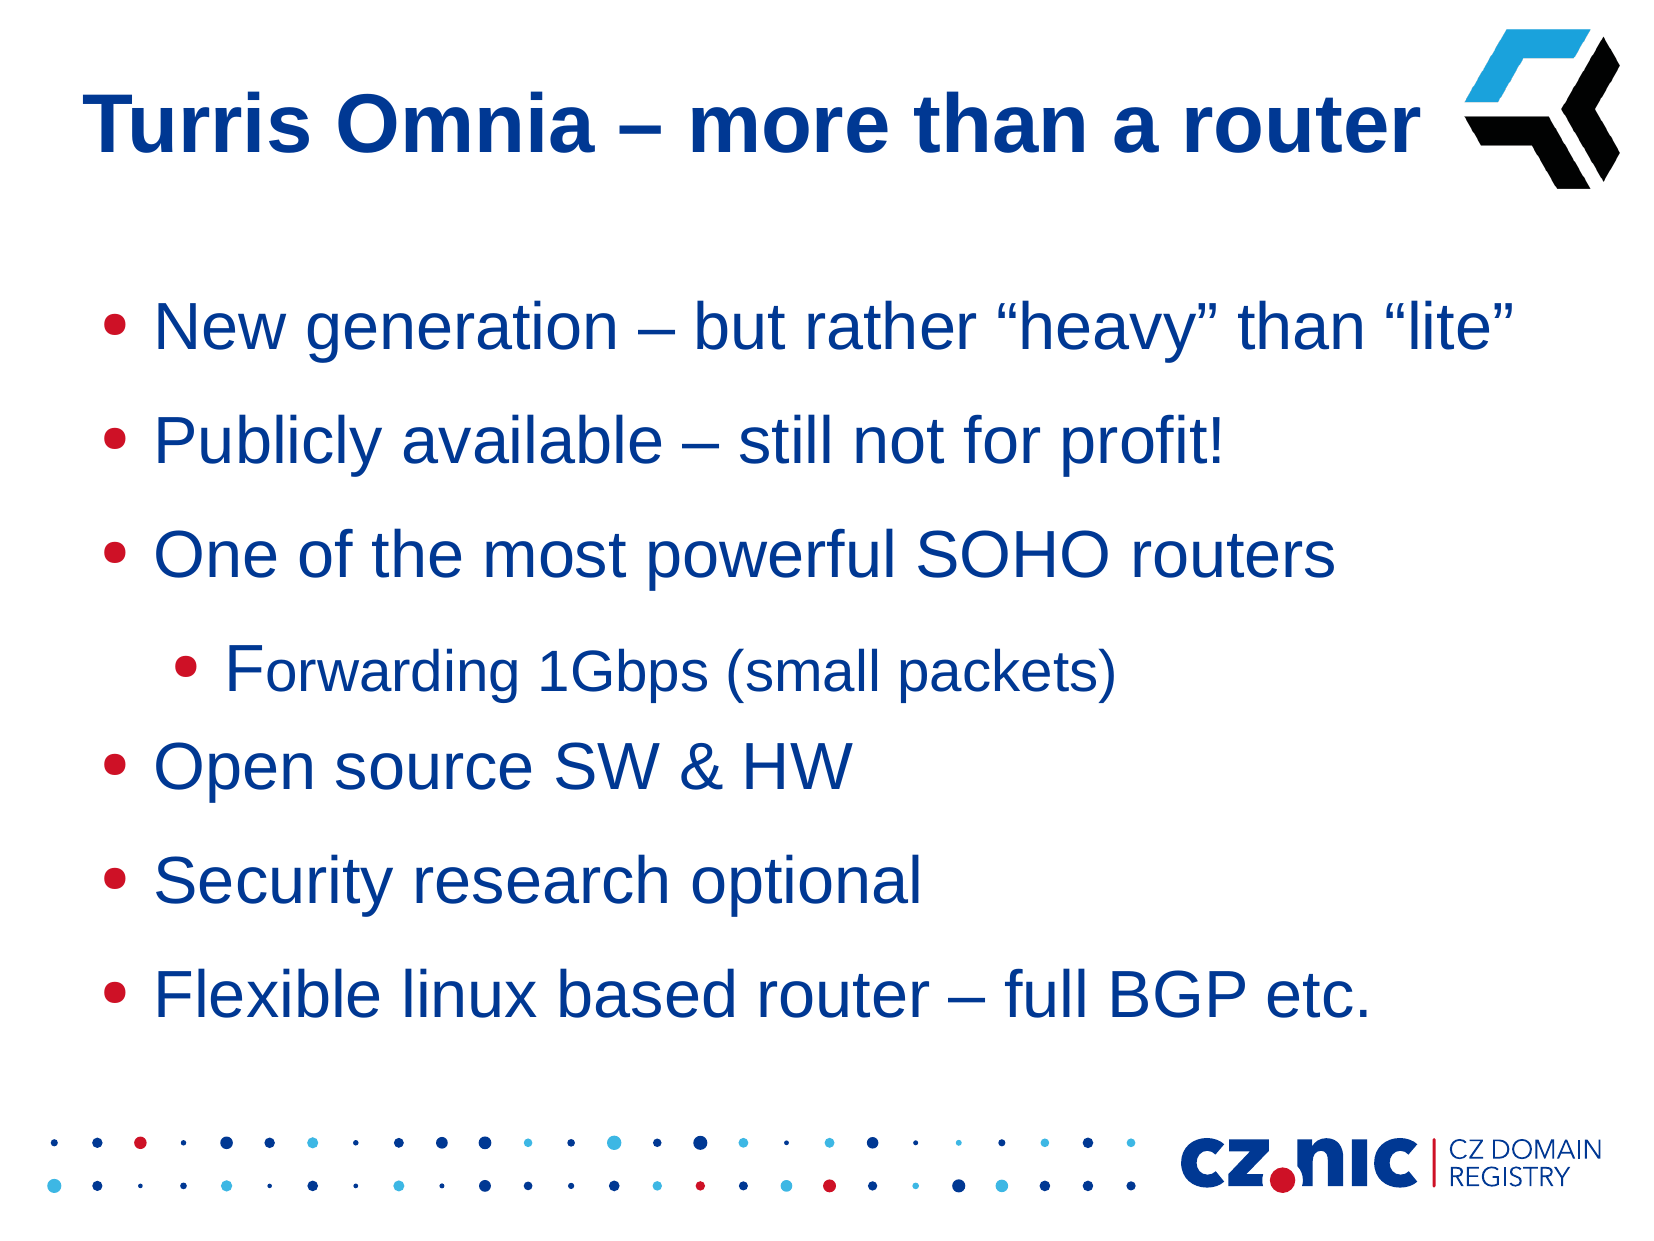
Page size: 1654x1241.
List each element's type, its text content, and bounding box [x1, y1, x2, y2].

title Turris Omnia – more than a router [82, 70, 1464, 178]
list New generation – but rather “heavy” than “lite” Publicly available – still not for profit! One of the most powerful SOHO routers Forwarding 1Gbps (small packets) Open source SW & HW Security research optional Flexible linux based router – full BGP etc. [82, 289, 1571, 1188]
picture [1464, 29, 1620, 190]
